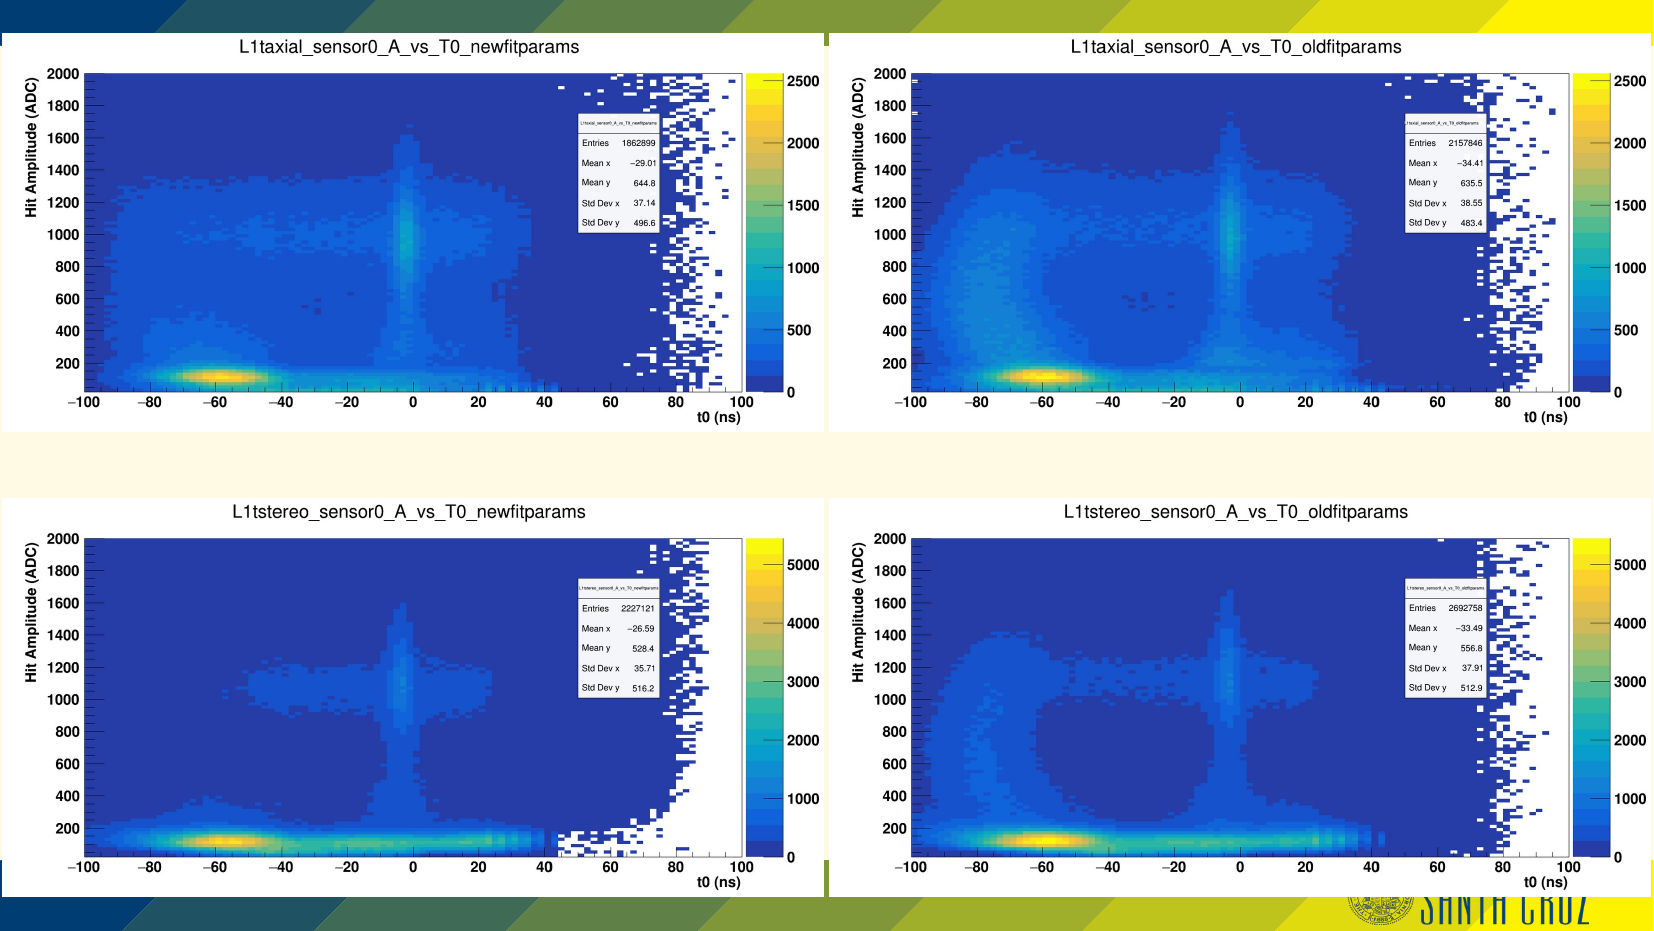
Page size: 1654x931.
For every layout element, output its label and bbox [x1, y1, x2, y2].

picture [829, 33, 1651, 432]
picture [2, 33, 824, 432]
picture [2, 498, 824, 897]
picture [829, 498, 1651, 925]
